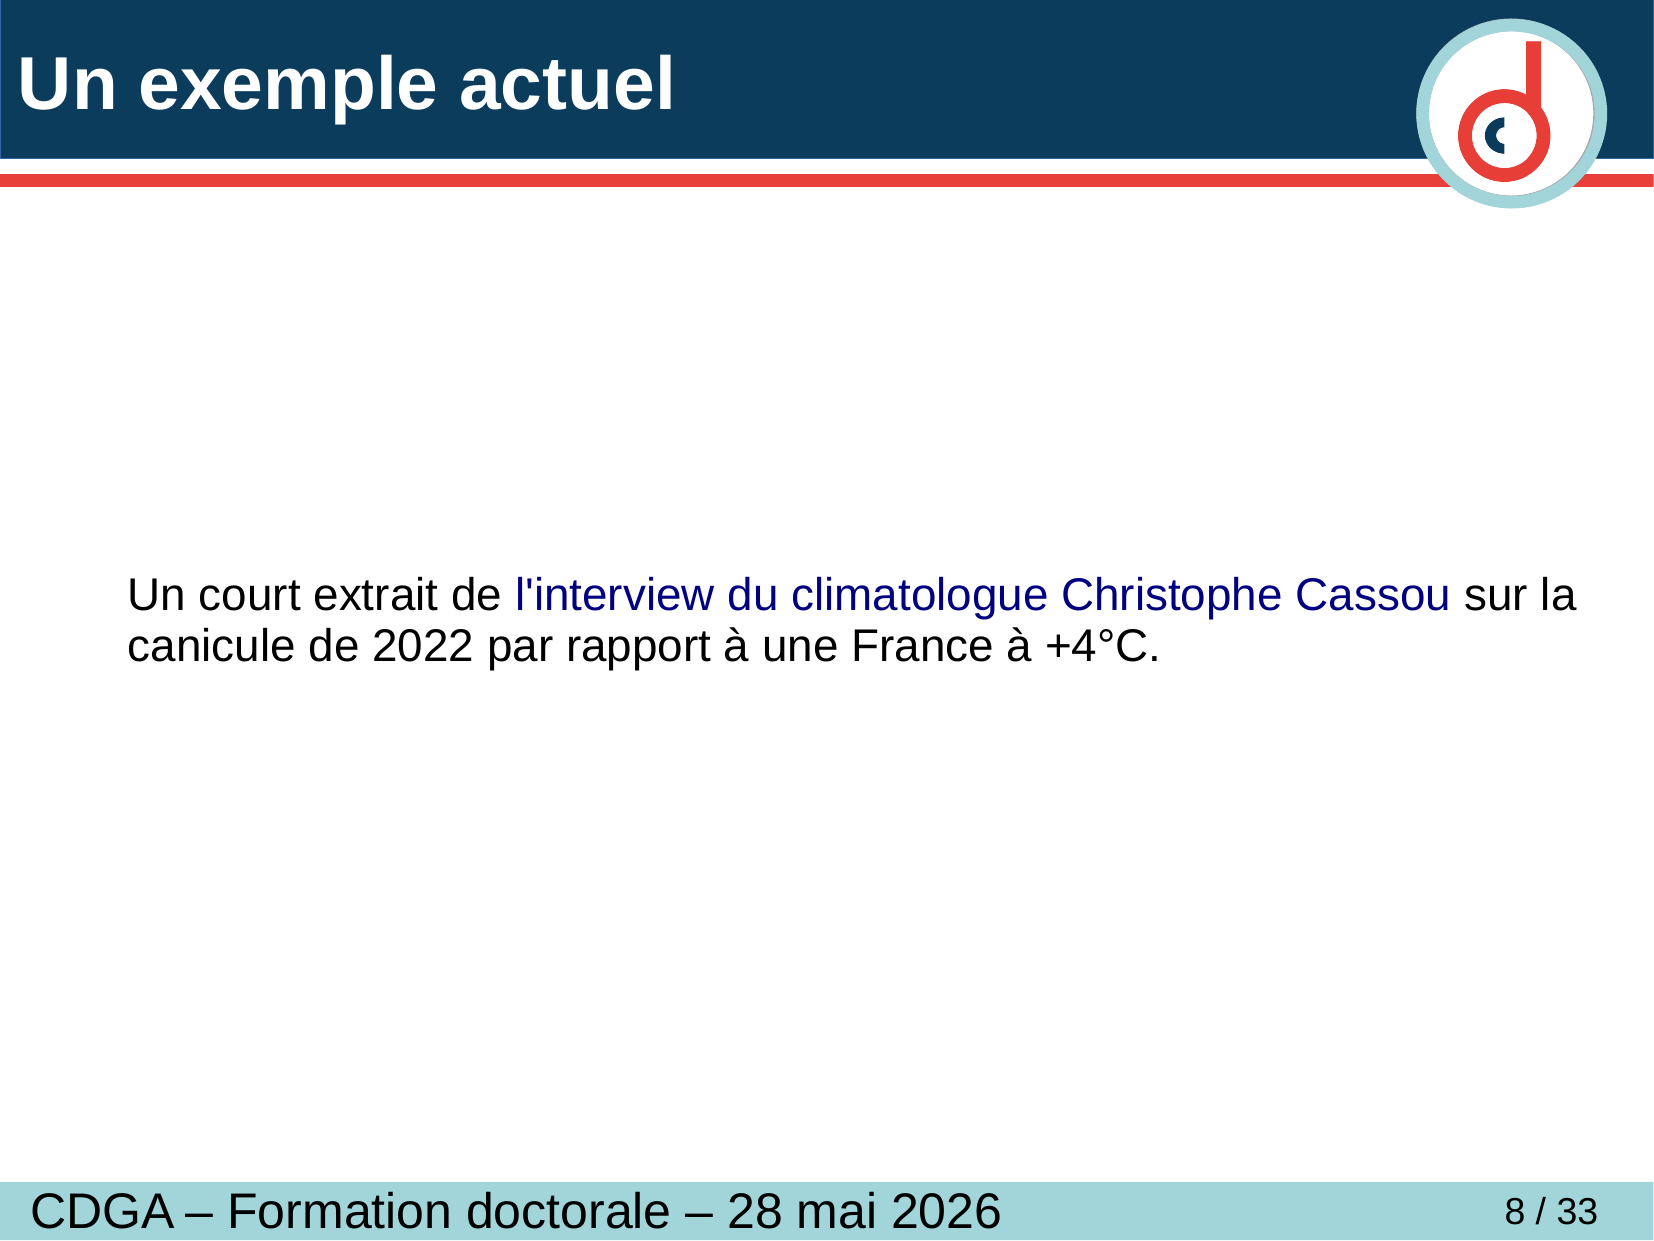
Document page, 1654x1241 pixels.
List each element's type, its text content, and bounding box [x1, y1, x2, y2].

subtitle Un court extrait de l'interview du climatologue Christophe Cassou sur la canicule de 2022 par rapport à une France à +4°C. [92, 517, 1581, 723]
title Un exemple actuel [17, 11, 1412, 159]
